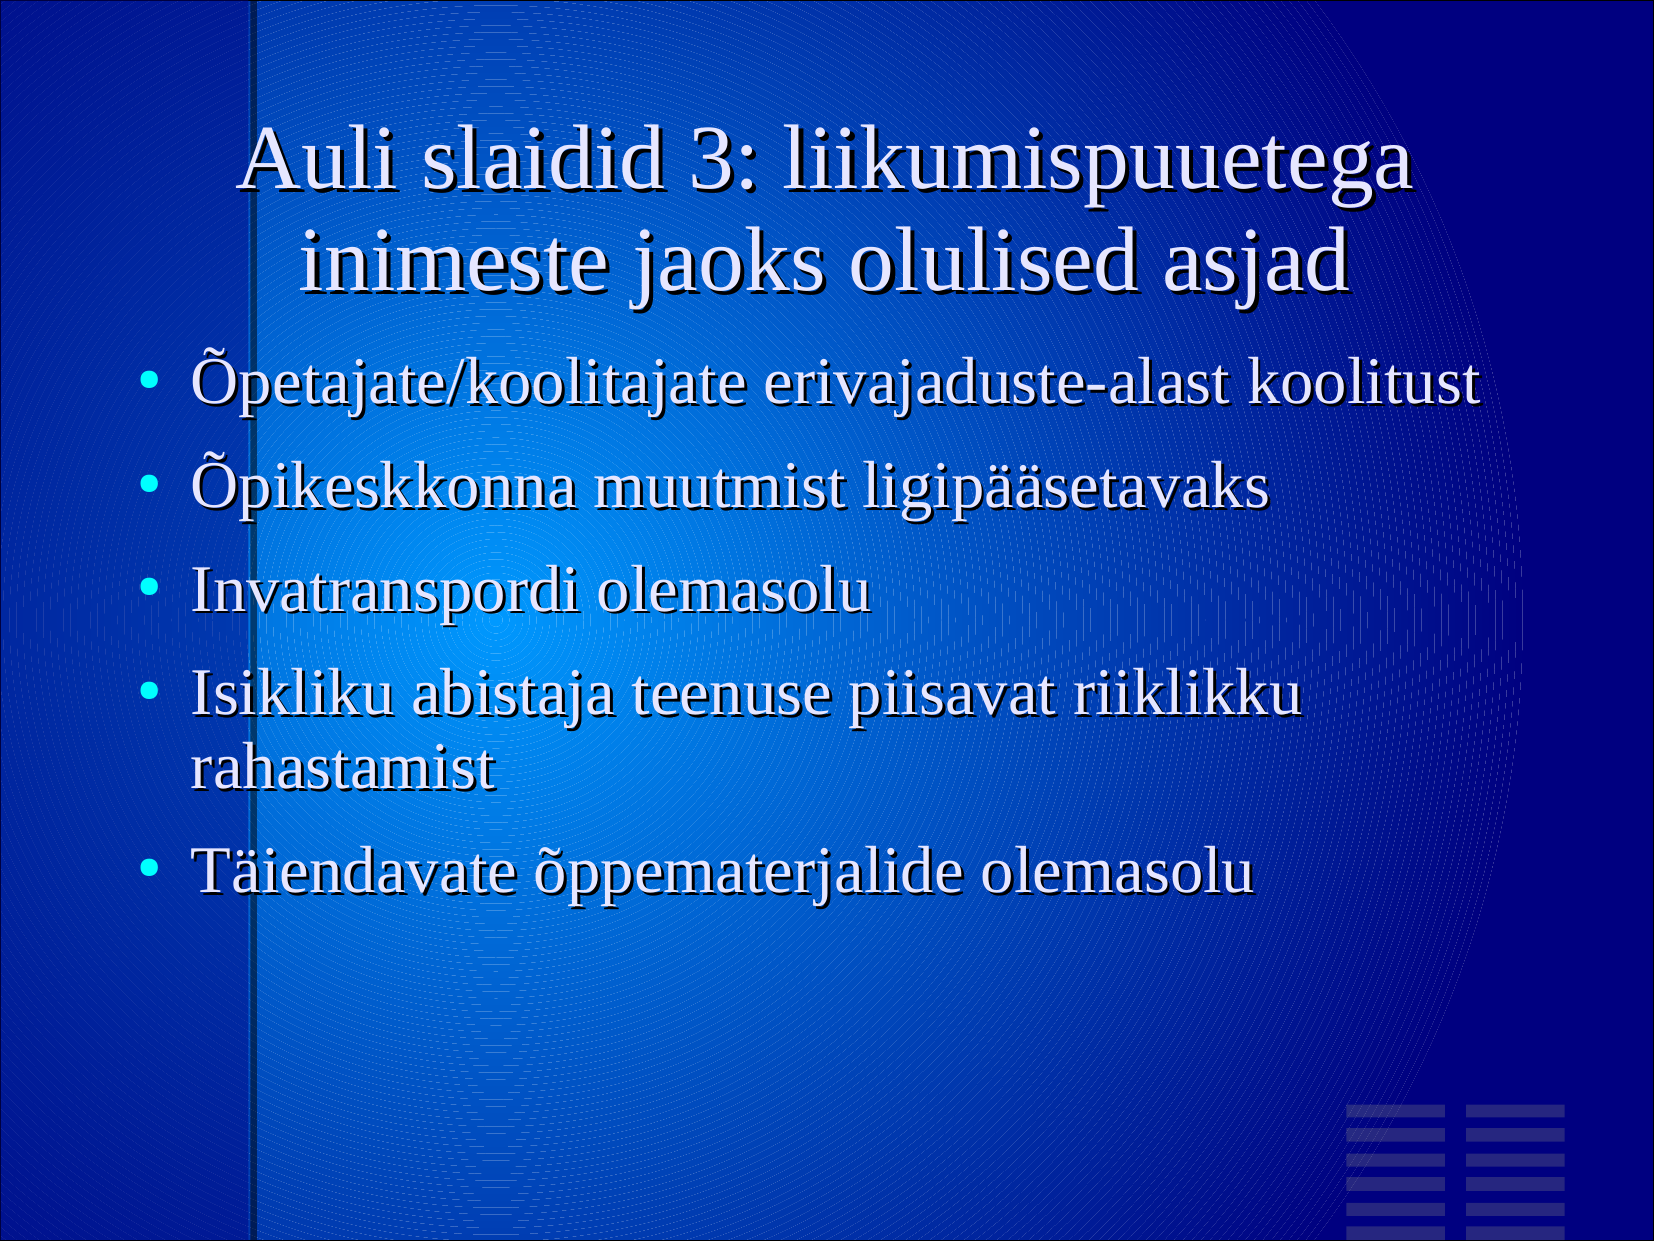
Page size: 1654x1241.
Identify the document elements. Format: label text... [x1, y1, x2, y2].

list Õpetajate/koolitajate erivajaduste-alast koolitust Õpikeskkonna muutmist ligipääsetavaks Invatranspordi olemasolu Isikliku abistaja teenuse piisavat riiklikku rahastamist Täiendavate õppematerjalide olemasolu [119, 344, 1533, 1164]
title Auli slaidid 3: liikumispuuetega inimeste jaoks olulised asjad [119, 104, 1533, 313]
